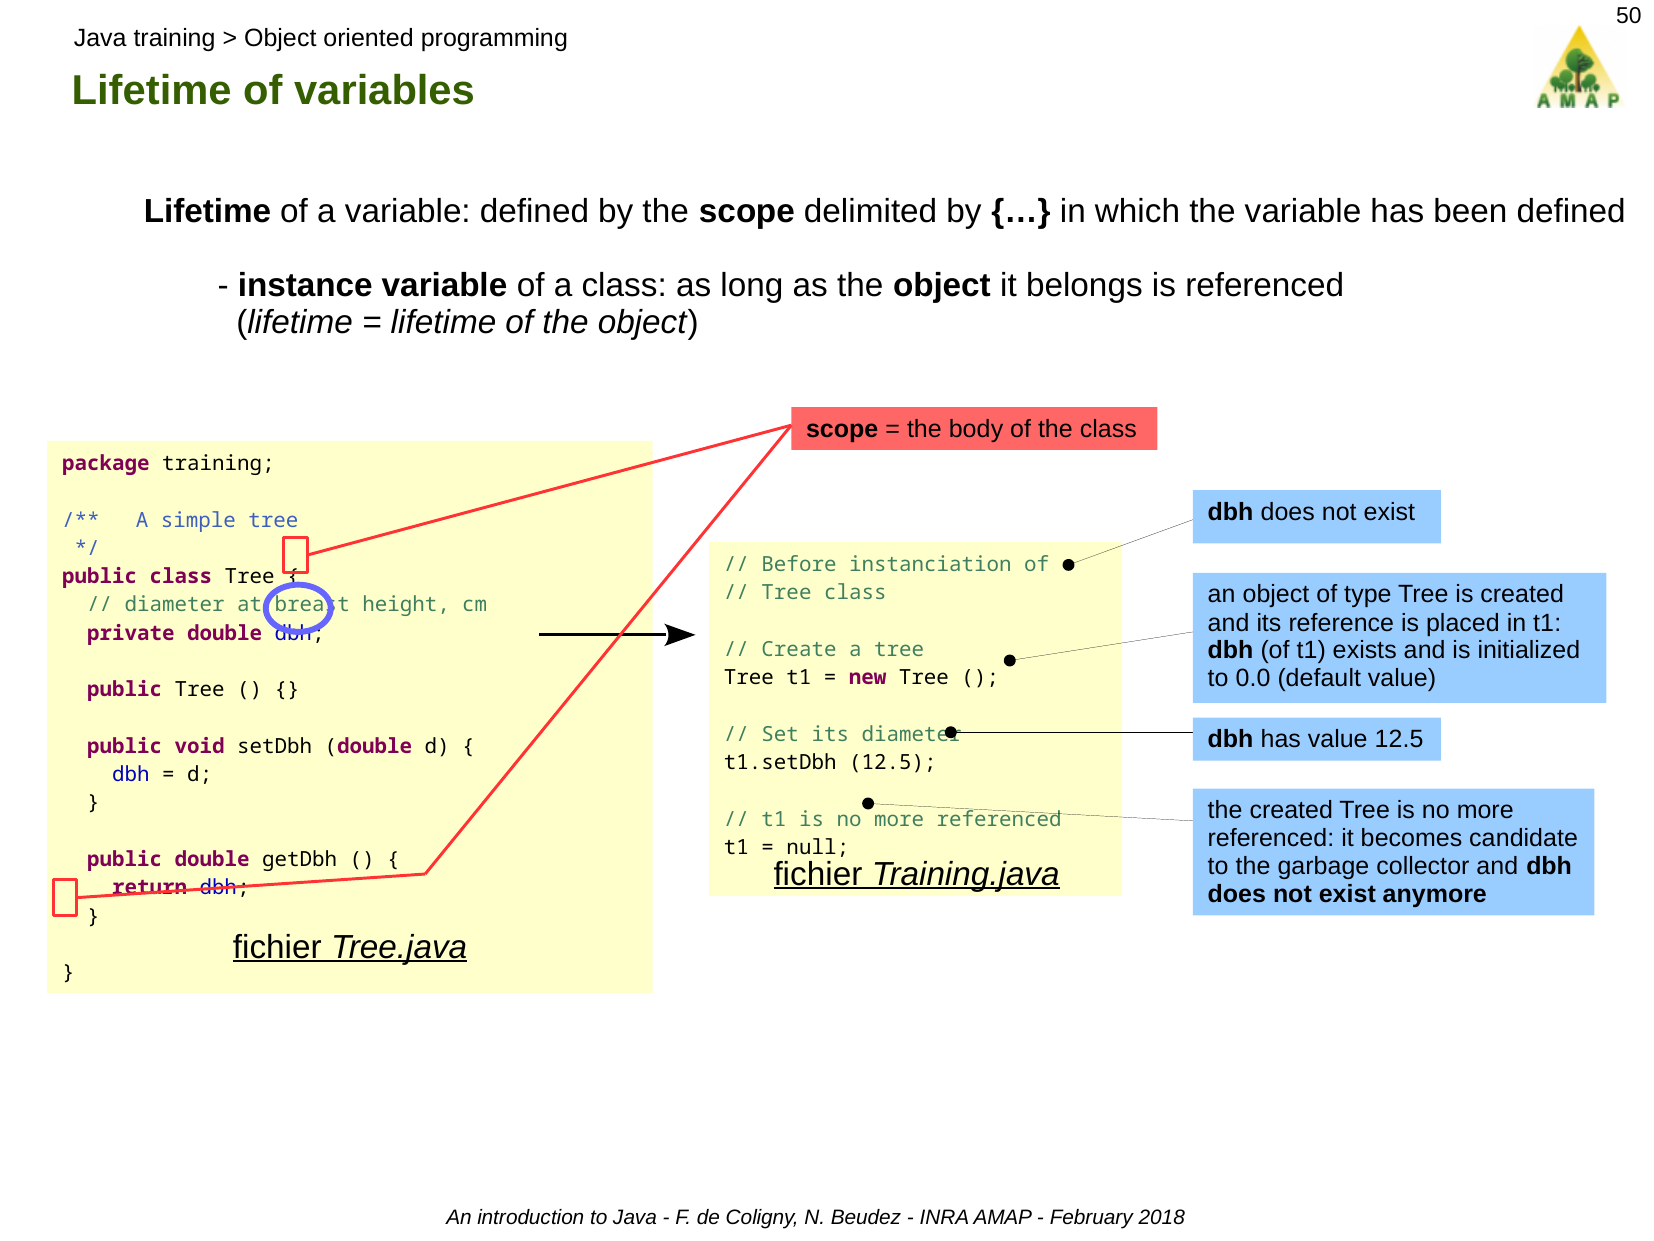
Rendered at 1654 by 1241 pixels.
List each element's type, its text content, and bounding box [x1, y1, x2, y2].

text_box Lifetime of a variable: defined by the scope delimited by {…} in which the variable has been defined - instance variable of a class: as long as the object it belongs is referenced (lifetime = lifetime of the object) [129, 184, 1654, 348]
text_box scope = the body of the class [791, 407, 1158, 450]
text_box fichier Tree.java [218, 921, 485, 974]
picture [1533, 25, 1627, 108]
text_box fichier Training.java [758, 848, 1079, 900]
text_box Java training > Object oriented programming [59, 16, 1004, 60]
text_box the created Tree is no more referenced: it becomes candidate to the garbage collector and dbh does not exist anymore [1192, 788, 1595, 916]
text_box Lifetime of variables [56, 59, 1513, 121]
text_box an object of type Tree is created and its reference is placed in t1: dbh (of t1) exists and is initialized to 0.0 (default value) [1192, 572, 1607, 703]
text_box dbh has value 12.5 [1192, 717, 1441, 761]
text_box dbh does not exist [1192, 490, 1441, 544]
text_box // Before instanciation of // Tree class // Create a tree Tree t1 = new Tree (); // Set its diameter t1.setDbh (12.5); // t1 is no more referenced t1 = null; [709, 541, 1123, 849]
text_box package training; /** A simple tree */ public class Tree { // diameter at breast height, cm private double dbh; public Tree () {} public void setDbh (double d) { dbh = d; } public double getDbh () { return dbh; } } [47, 440, 653, 922]
